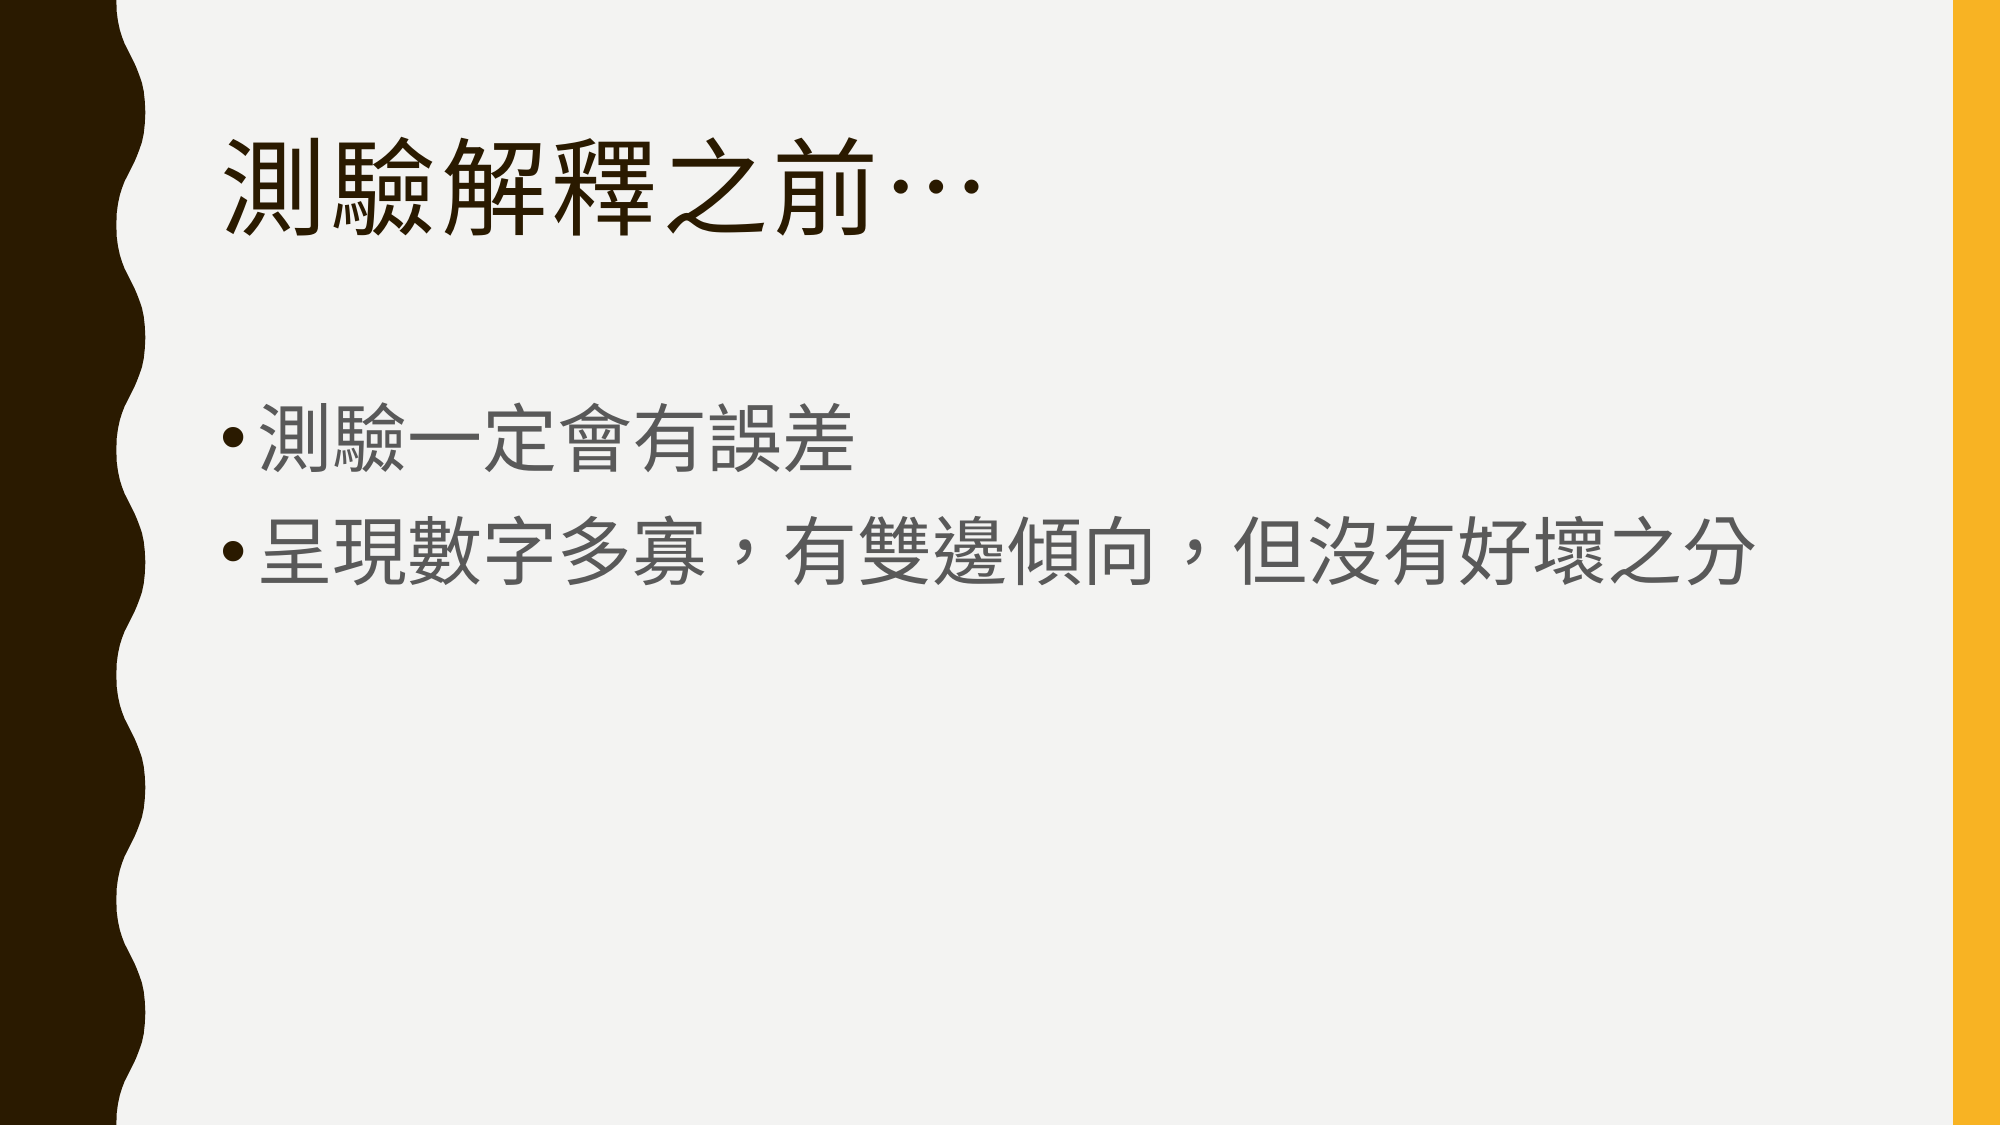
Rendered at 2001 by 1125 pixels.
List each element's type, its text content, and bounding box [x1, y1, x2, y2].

title 測驗解釋之前… [205, 128, 1876, 308]
list 測驗一定會有誤差 呈現數字多寡，有雙邊傾向，但沒有好壞之分 [205, 375, 1876, 965]
